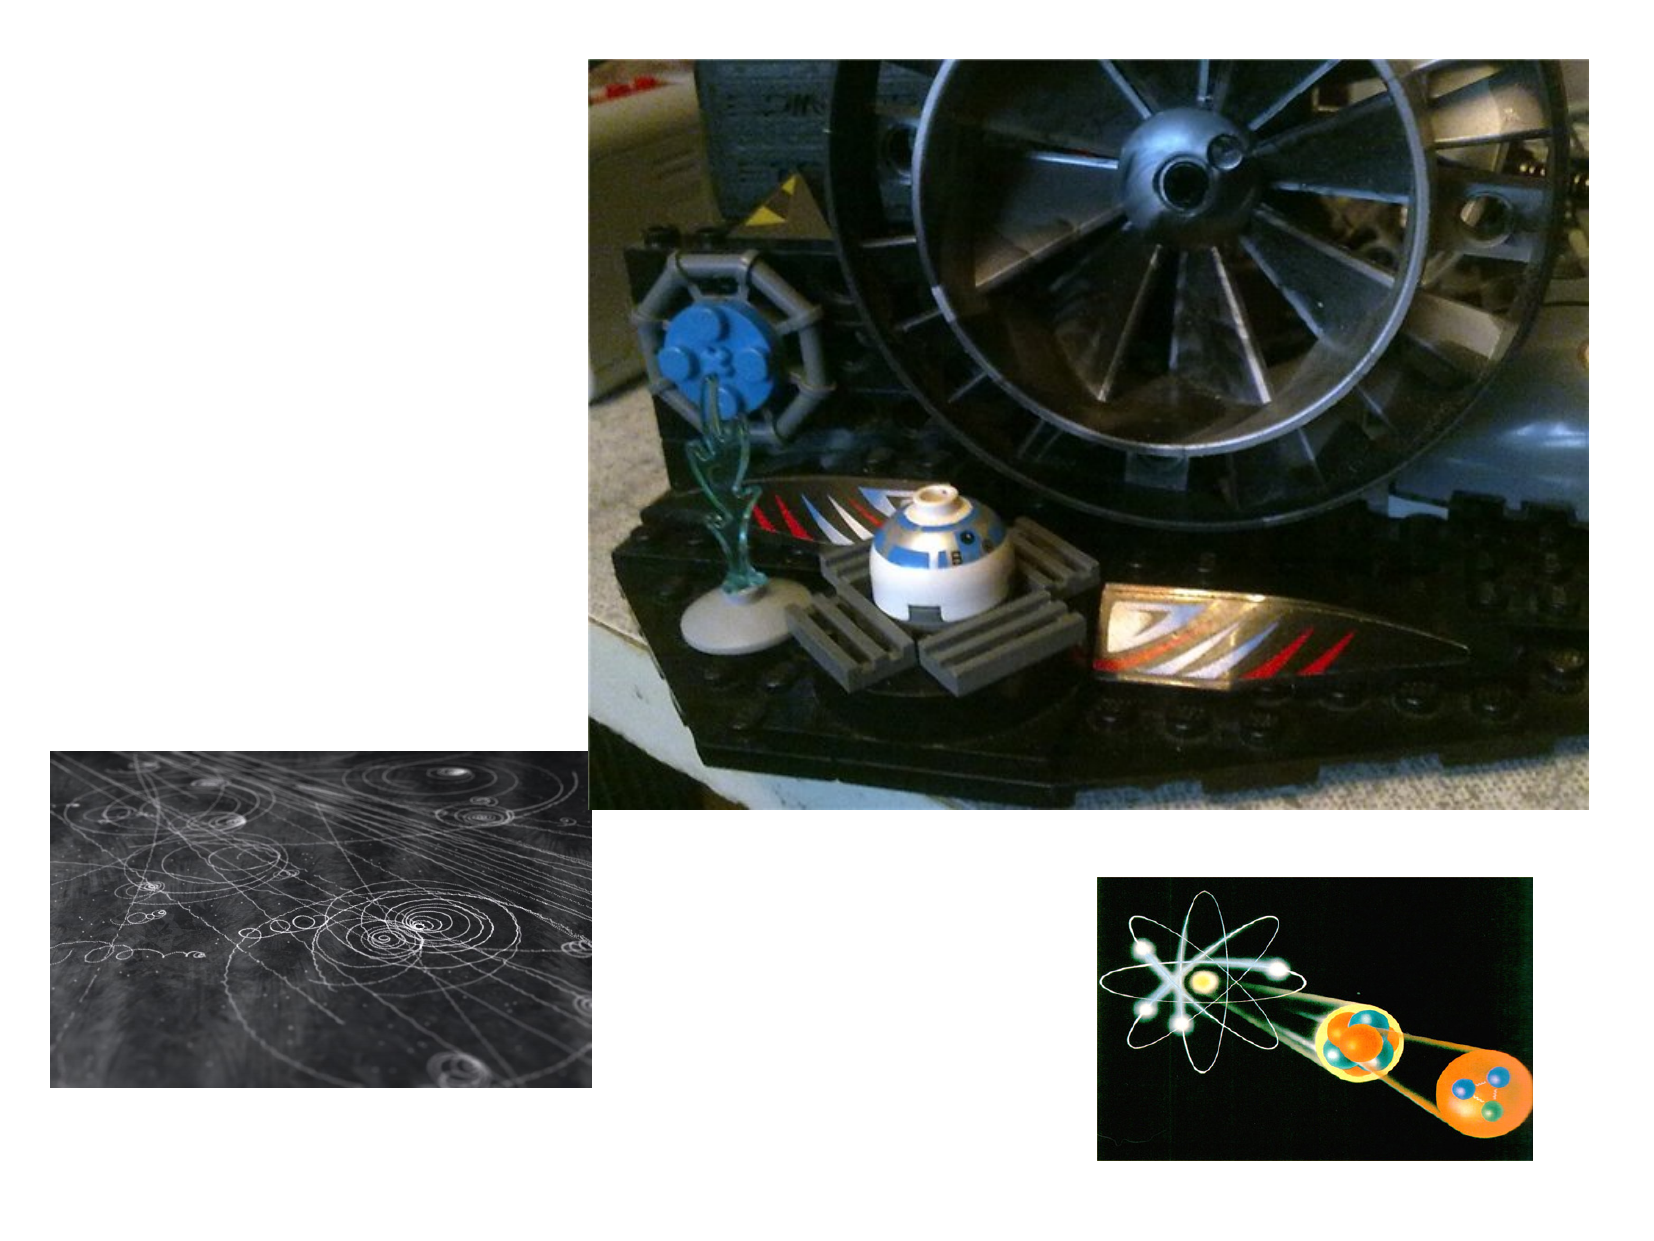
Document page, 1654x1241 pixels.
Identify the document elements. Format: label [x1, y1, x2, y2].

picture [50, 59, 1589, 1088]
picture [1097, 877, 1533, 1161]
